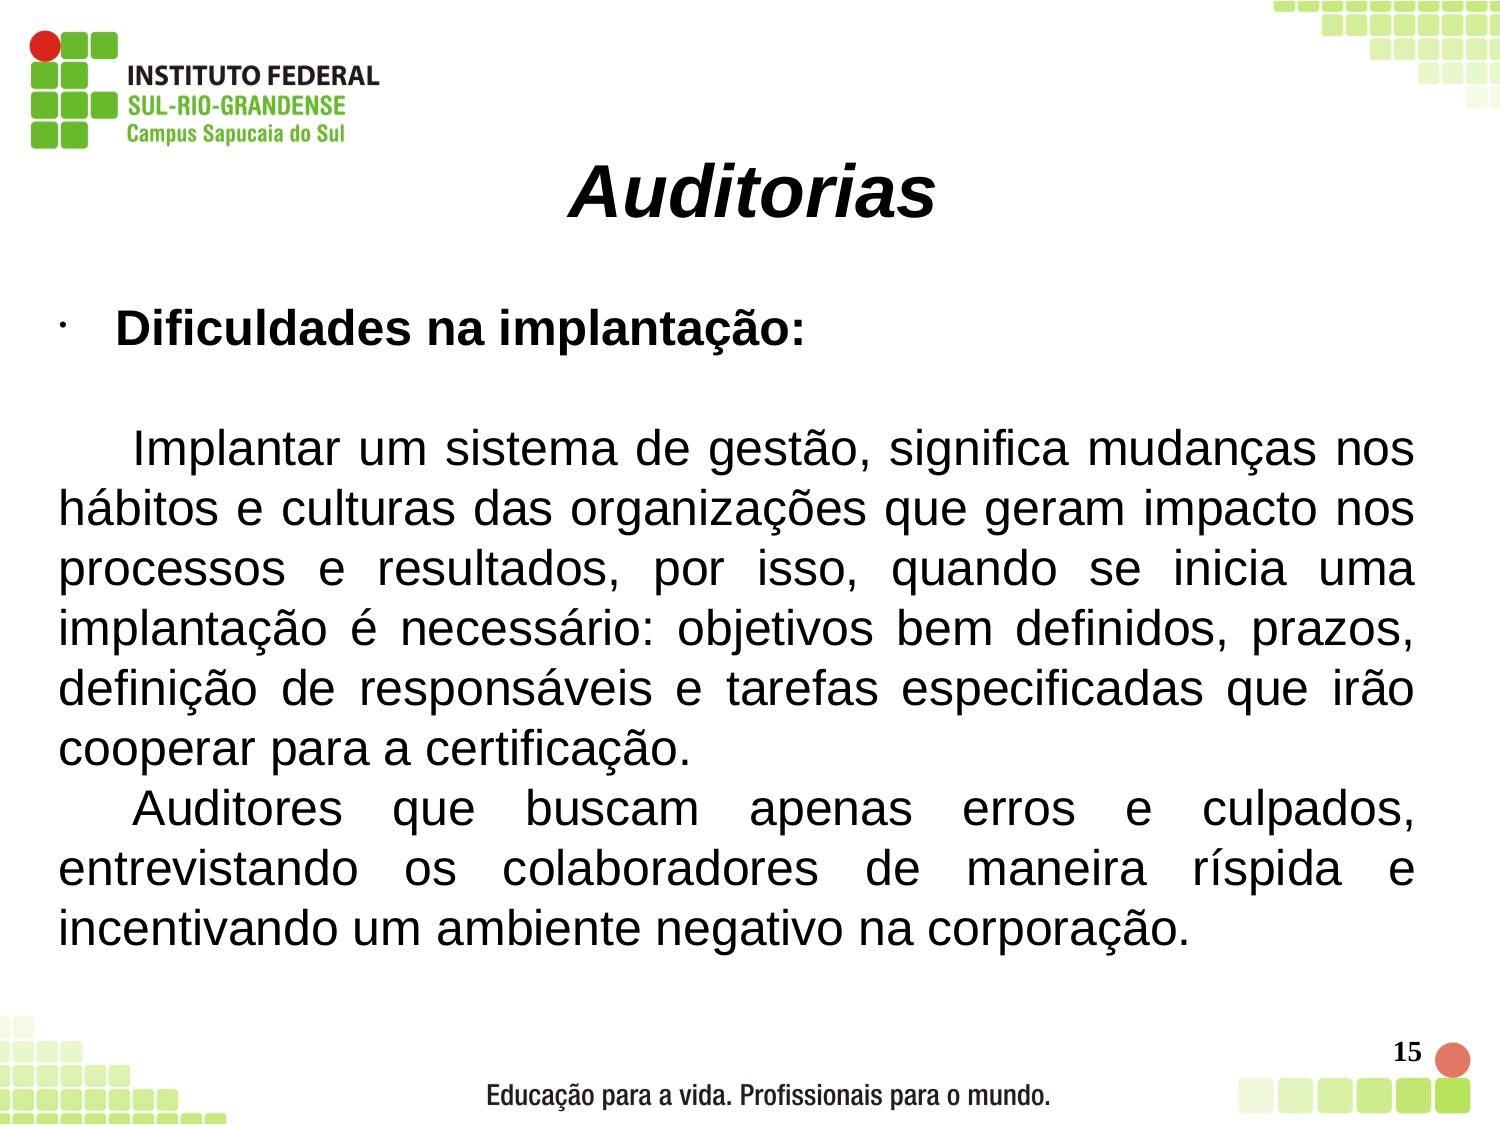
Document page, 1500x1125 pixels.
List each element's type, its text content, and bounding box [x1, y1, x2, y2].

text_box Auditorias [74, 99, 1433, 275]
text_box Dificuldades na implantação: Implantar um sistema de gestão, significa mudanças nos hábitos e culturas das organizações que geram impacto nos processos e resultados, por isso, quando se inicia uma implantação é necessário: objetivos bem definidos, prazos, definição de responsáveis e tarefas especificadas que irão cooperar para a certificação. Auditores que buscam apenas erros e culpados, entrevistando os colaboradores de maneira ríspida e incentivando um ambiente negativo na corporação. [58, 295, 1417, 1004]
picture [0, 1, 1500, 1124]
